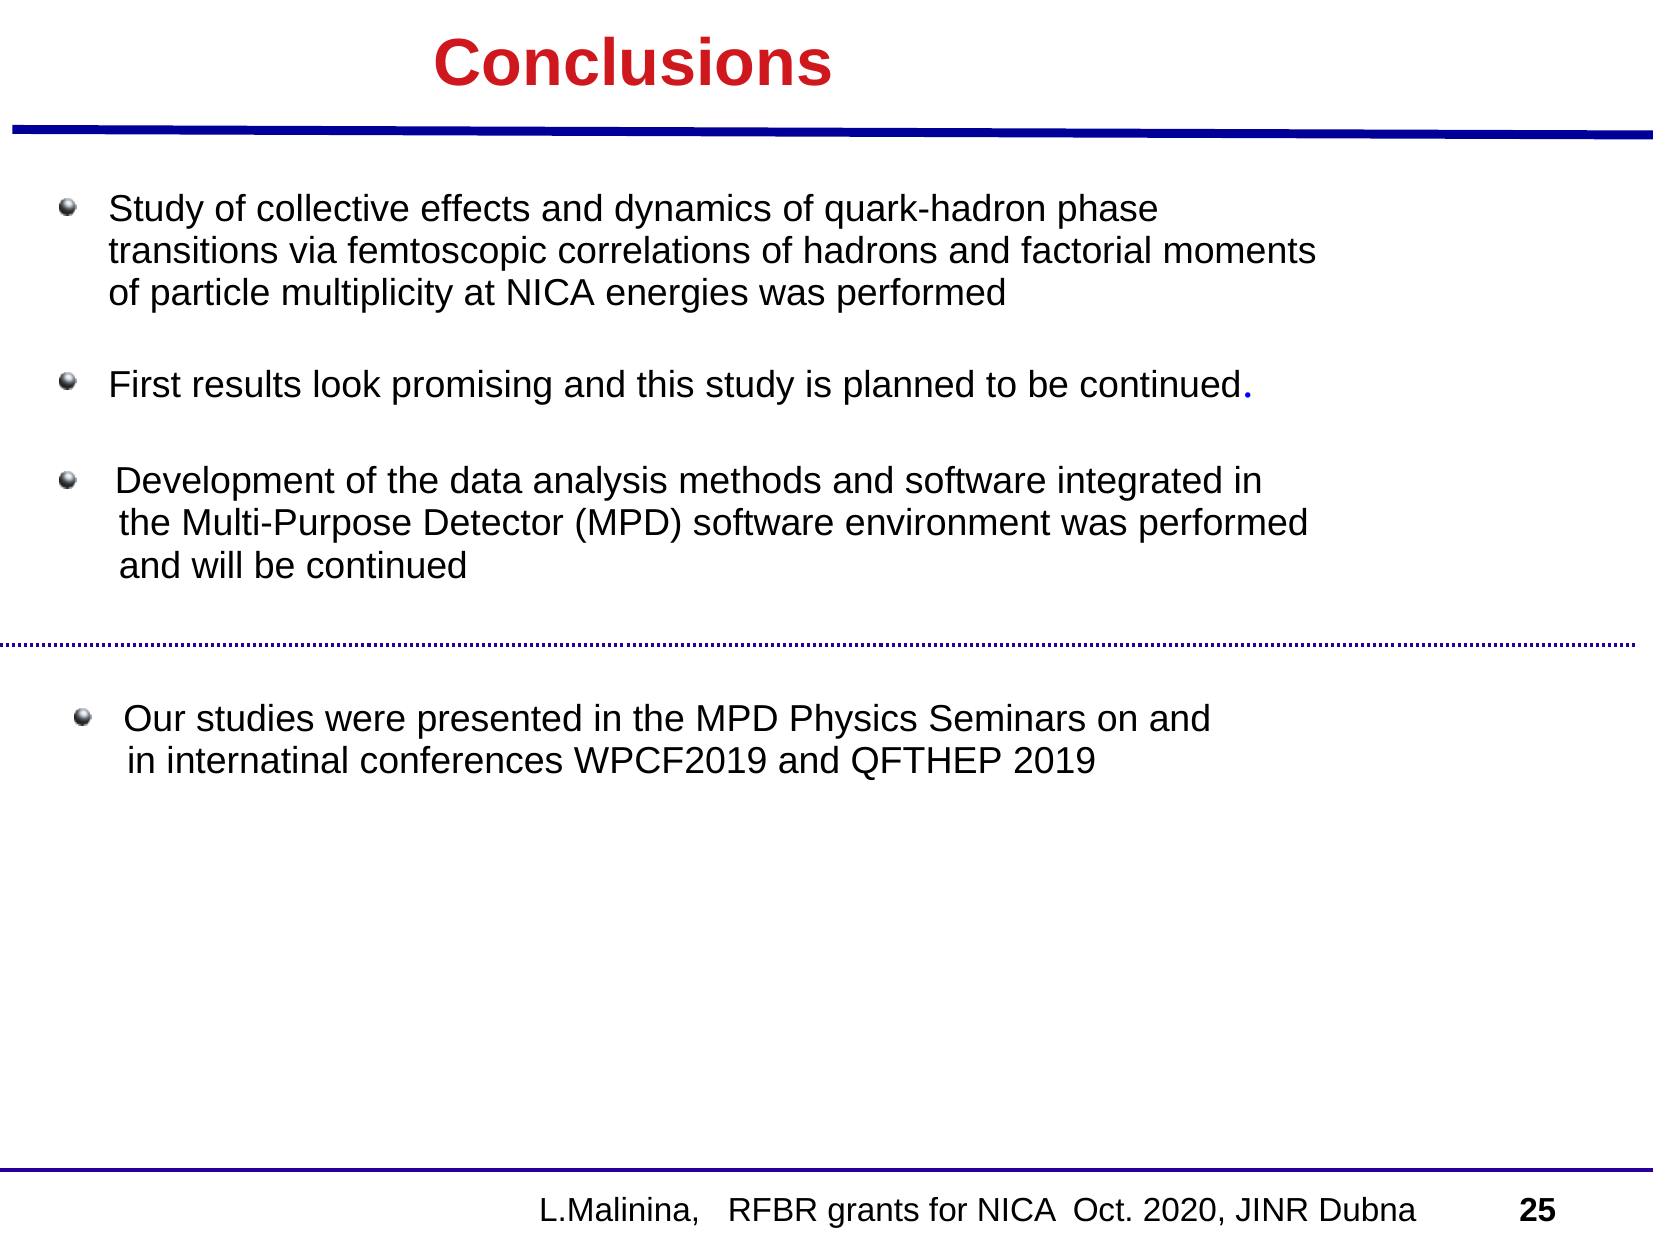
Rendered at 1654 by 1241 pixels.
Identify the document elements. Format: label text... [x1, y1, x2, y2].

text_box Conclusions [30, 17, 1359, 120]
text_box Study of collective effects and dynamics of quark-hadron phase transitions via femtoscopic correlations of hadrons and factorial moments of particle multiplicity at NICA energies was performed First results look promising and this study is planned to be continued. Development of the data analysis methods and software integrated in the Multi-Purpose Detector (MPD) software environment was performed and will be continued [45, 180, 1653, 722]
text_box L.Malinina, RFBR grants for NICA Oct. 2020, JINR Dubna <number> [0, 1183, 1653, 1241]
text_box Our studies were presented in the MPD Physics Seminars on and in internatinal conferences WPCF2019 and QFTHEP 2019 [60, 690, 1231, 835]
